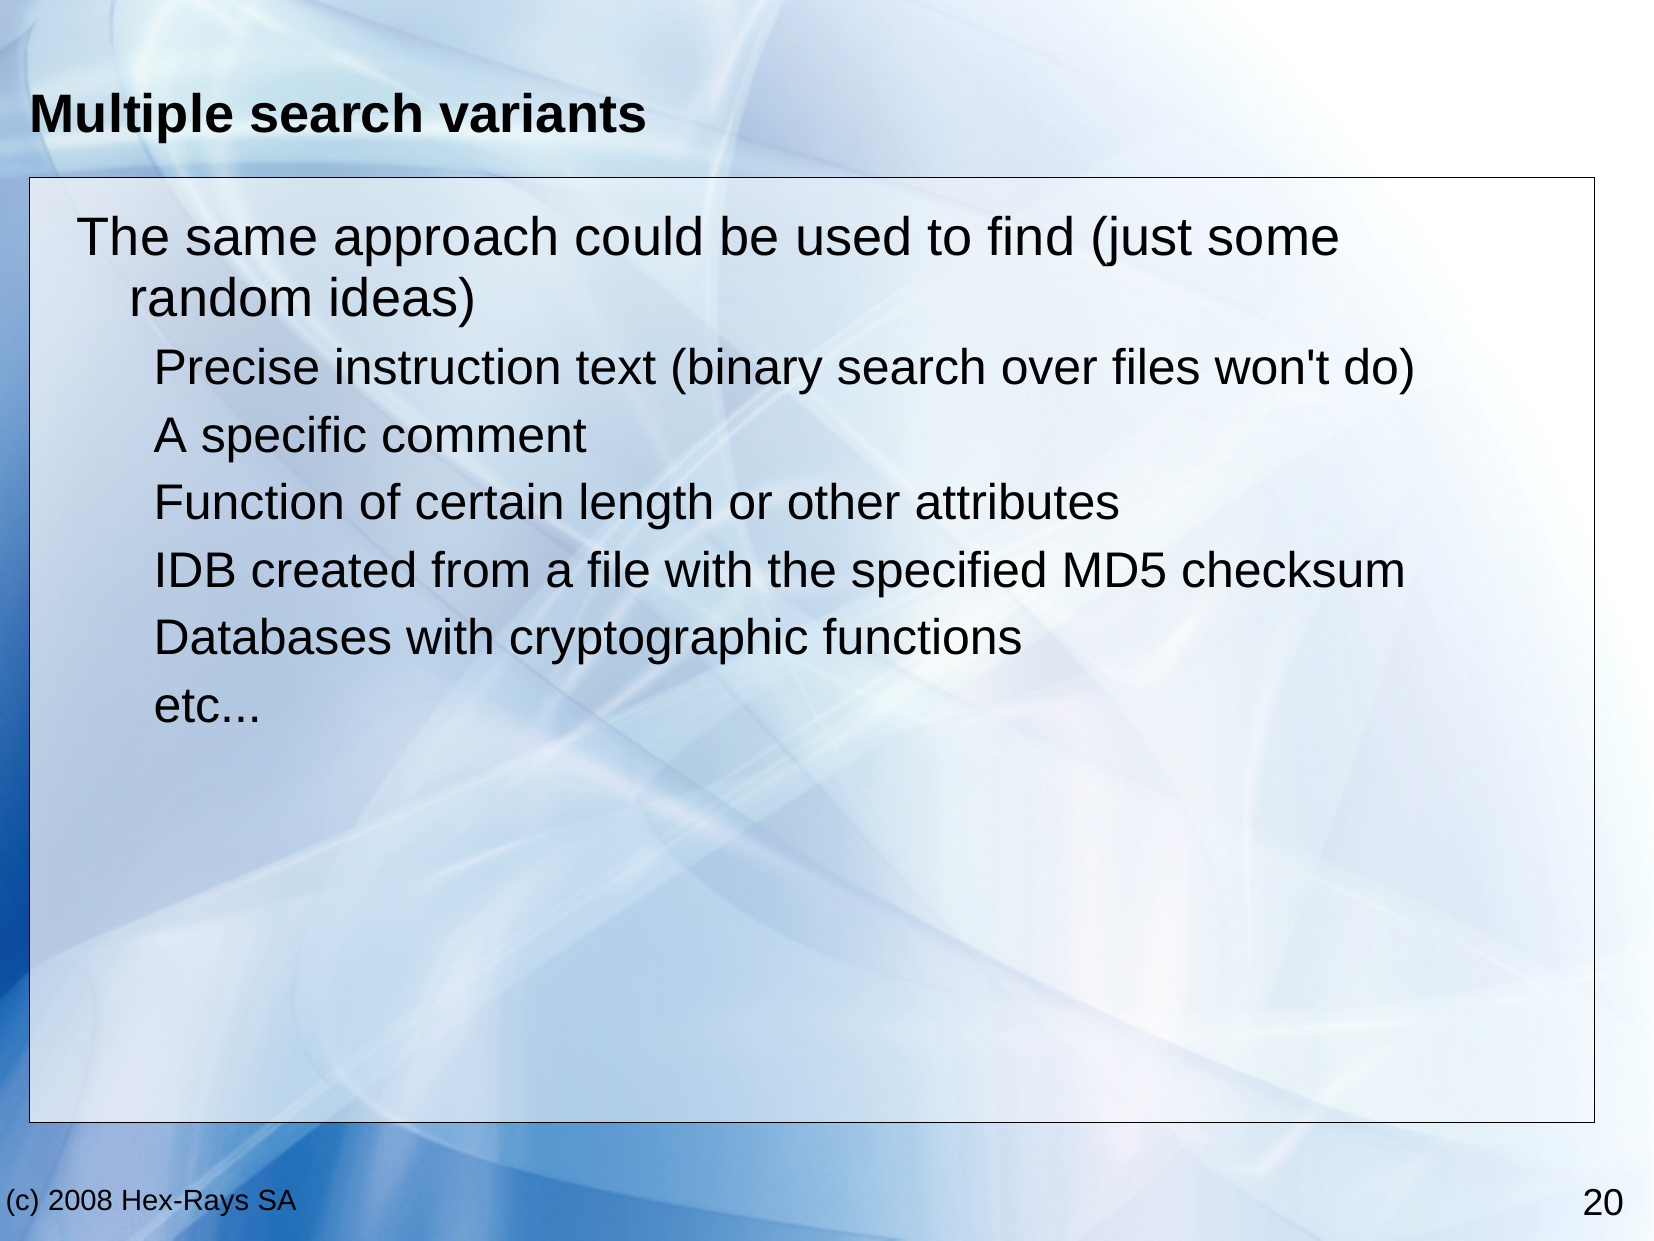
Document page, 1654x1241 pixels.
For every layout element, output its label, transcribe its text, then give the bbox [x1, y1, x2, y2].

list The same approach could be used to find (just some random ideas) Precise instruction text (binary search over files won't do) A specific comment Function of certain length or other attributes IDB created from a file with the specified MD5 checksum Databases with cryptographic functions etc... [59, 206, 1536, 1123]
title Multiple search variants [29, 49, 1506, 178]
picture [0, 0, 1654, 1241]
